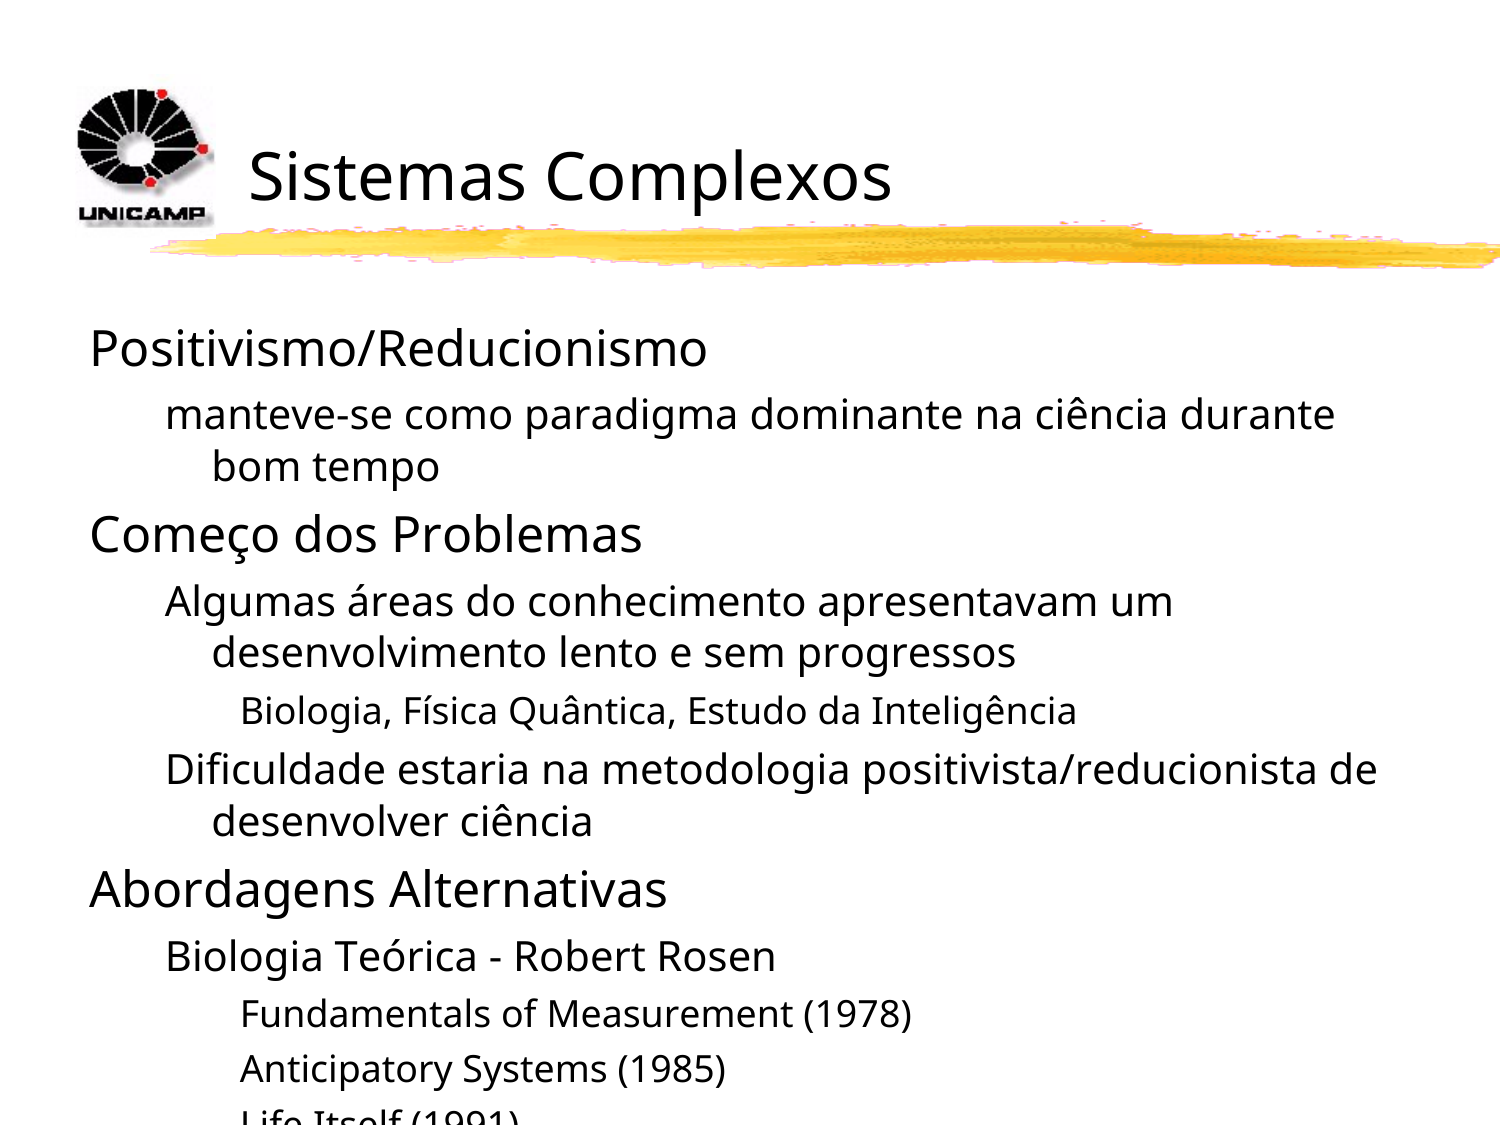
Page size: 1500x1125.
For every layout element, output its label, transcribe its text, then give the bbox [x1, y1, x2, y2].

title Sistemas Complexos [233, 37, 1434, 225]
picture [75, 74, 1500, 279]
list Positivismo/Reducionismo manteve-se como paradigma dominante na ciência durante bom tempo Começo dos Problemas Algumas áreas do conhecimento apresentavam um desenvolvimento lento e sem progressos Biologia, Física Quântica, Estudo da Inteligência Dificuldade estaria na metodologia positivista/reducionista de desenvolver ciência Abordagens Alternativas Biologia Teórica - Robert Rosen Fundamentals of Measurement (1978) Anticipatory Systems (1985) Life Itself (1991) [74, 309, 1417, 1029]
